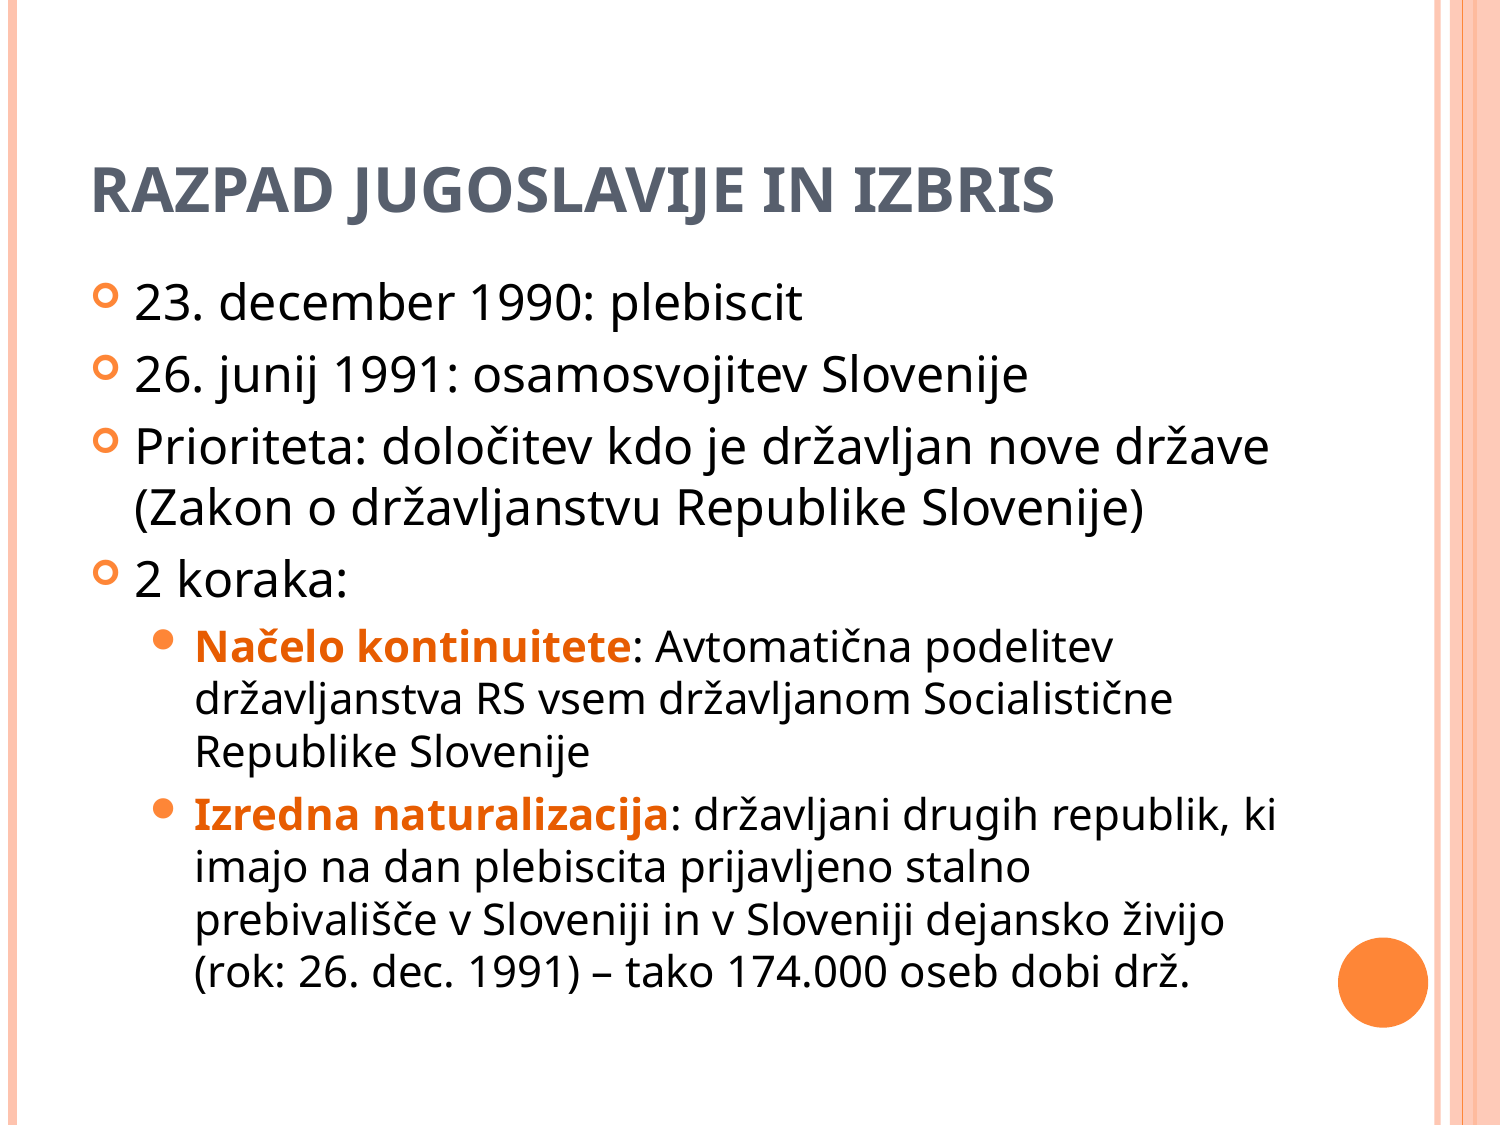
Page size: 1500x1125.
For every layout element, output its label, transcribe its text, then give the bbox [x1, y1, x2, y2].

list 23. december 1990: plebiscit 26. junij 1991: osamosvojitev Slovenije Prioriteta: določitev kdo je državljan nove države (Zakon o državljanstvu Republike Slovenije) 2 koraka: Načelo kontinuitete: Avtomatična podelitev državljanstva RS vsem državljanom Socialistične Republike Slovenije Izredna naturalizacija: državljani drugih republik, ki imajo na dan plebiscita prijavljeno stalno prebivališče v Sloveniji in v Sloveniji dejansko živijo (rok: 26. dec. 1991) – tako 174.000 oseb dobi drž. [74, 262, 1300, 1063]
title RAZPAD JUGOSLAVIJE IN IZBRIS [74, 44, 1300, 233]
